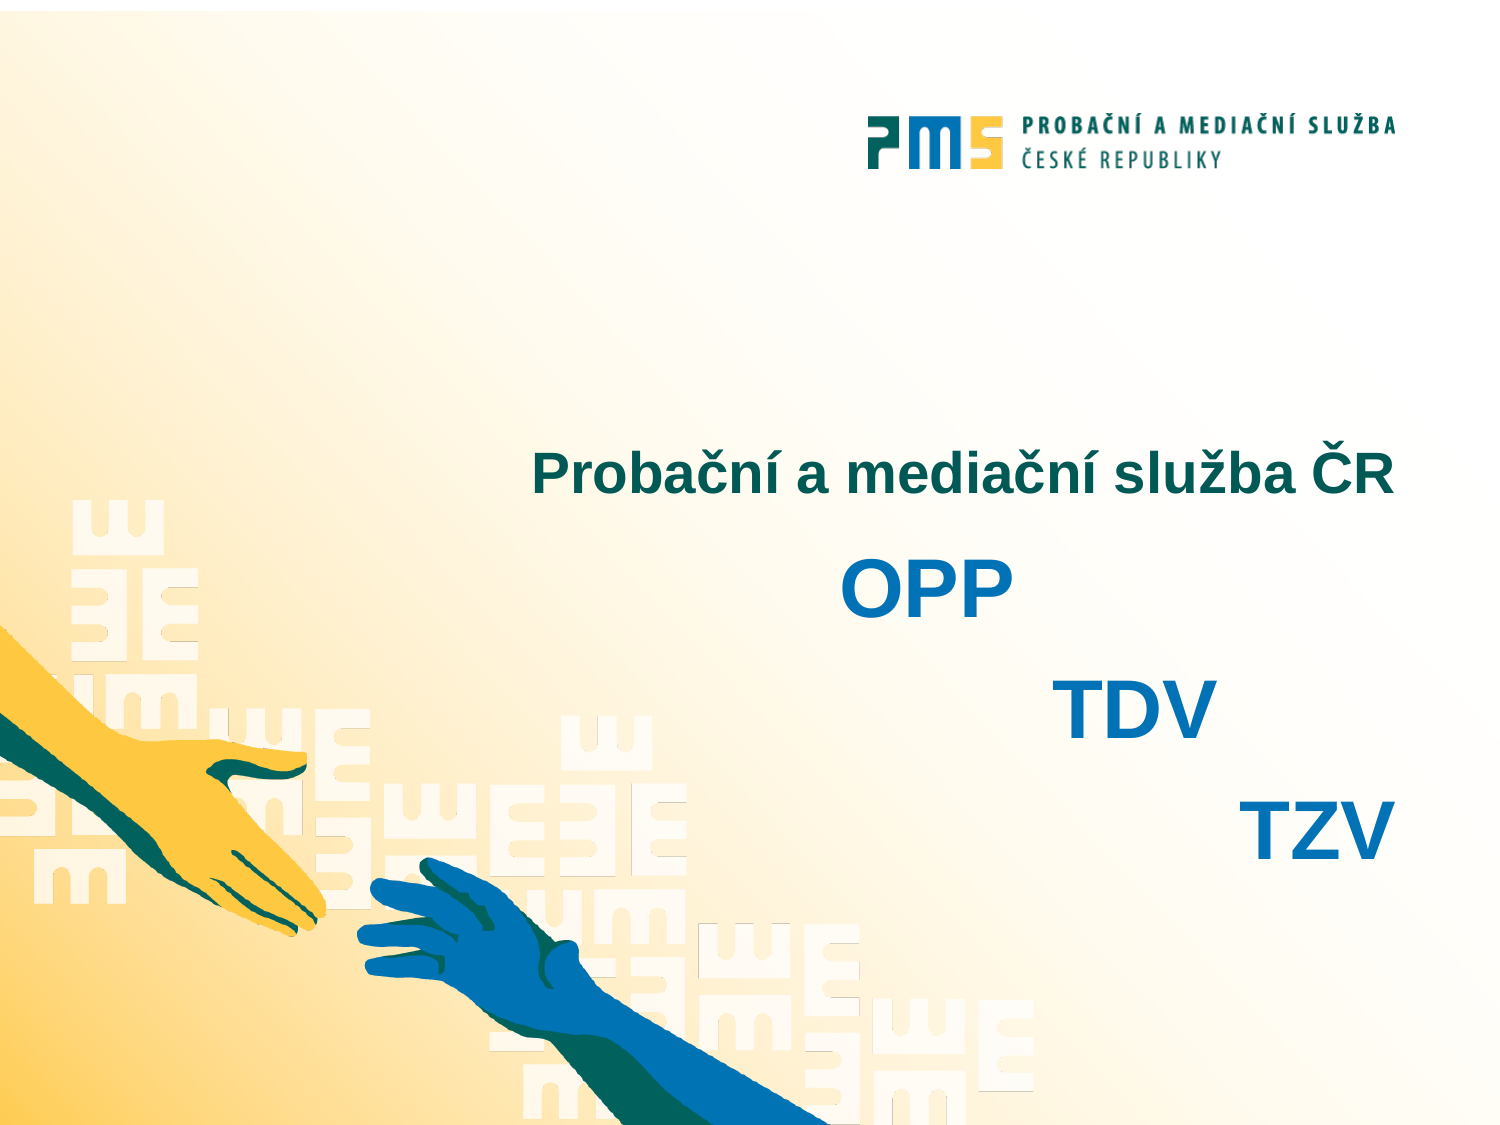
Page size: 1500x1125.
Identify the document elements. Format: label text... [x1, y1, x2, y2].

subtitle OPP TDV TZV [442, 527, 1412, 634]
picture [0, 11, 1500, 1125]
title Probační a mediační služba ČR [136, 349, 1412, 591]
